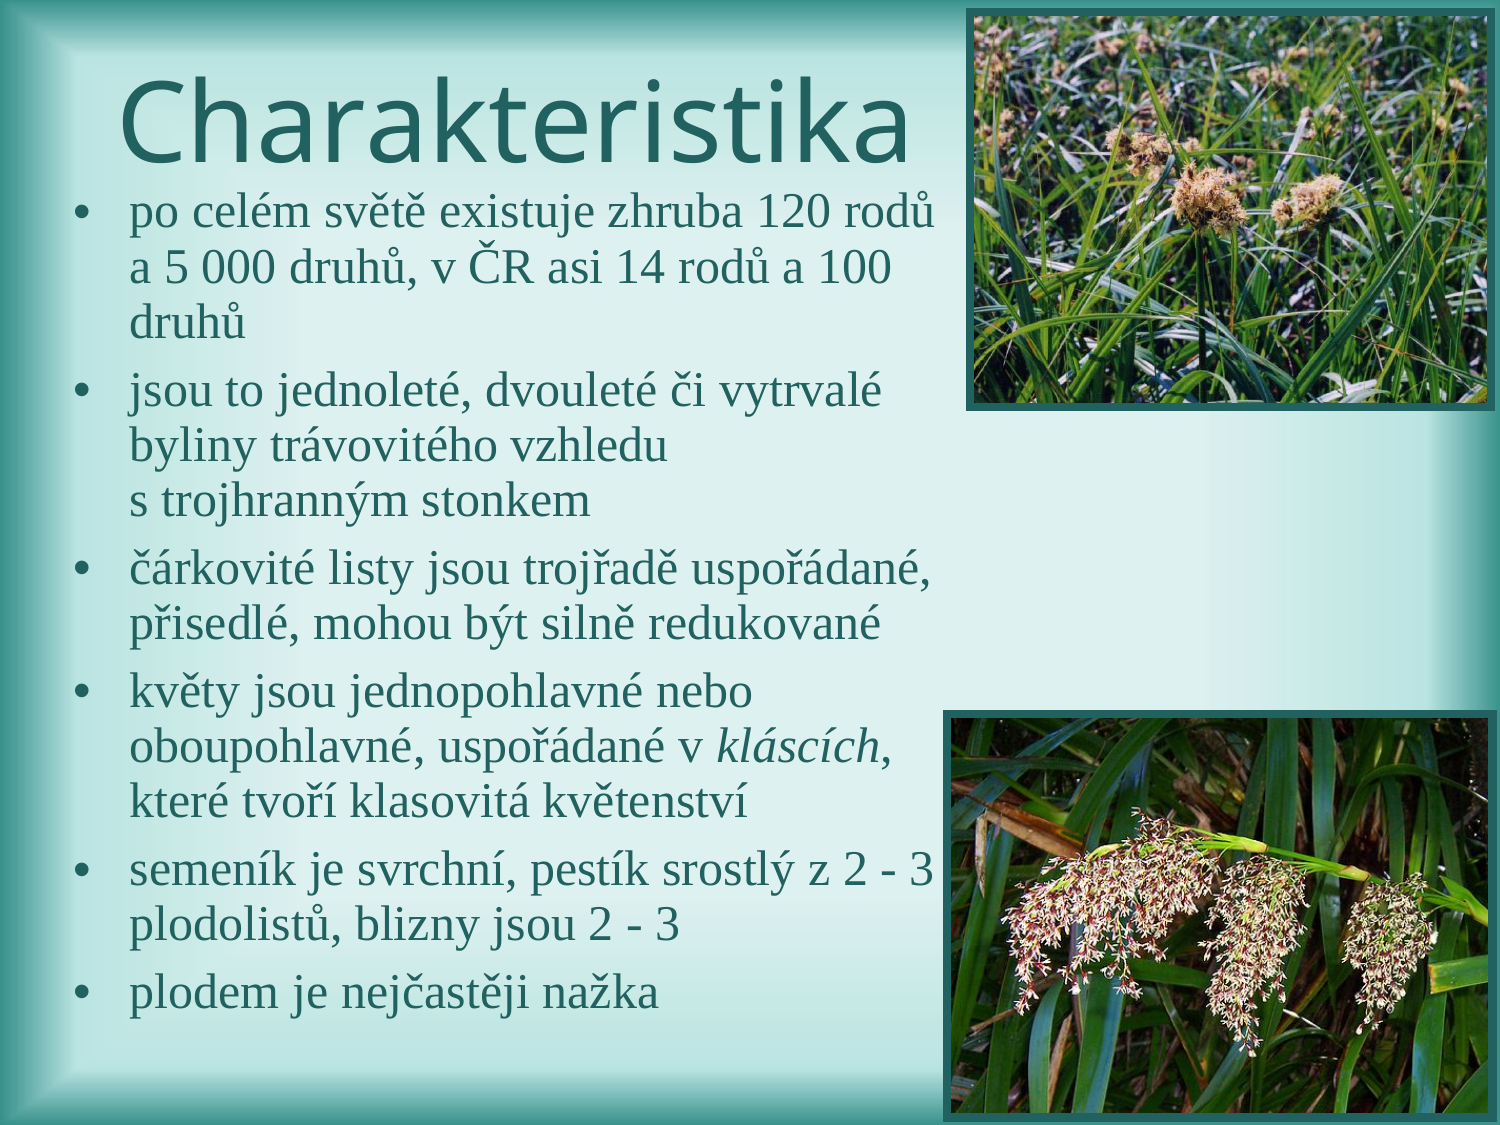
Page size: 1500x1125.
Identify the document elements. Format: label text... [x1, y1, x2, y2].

picture [0, 0, 1500, 1125]
picture [951, 717, 1489, 1114]
list po celém světě existuje zhruba 120 rodů a 5 000 druhů, v ČR asi 14 rodů a 100 druhů jsou to jednoleté, dvouleté či vytrvalé byliny trávovitého vzhledu s trojhranným stonkem čárkovité listy jsou trojřadě uspořádané, přisedlé, mohou být silně redukované květy jsou jednopohlavné nebo oboupohlavné, uspořádané v kláscích, které tvoří klasovitá květenství semeník je svrchní, pestík srostlý z 2 - 3 plodolistů, blizny jsou 2 - 3 plodem je nejčastěji nažka [58, 175, 965, 1125]
text_box Charakteristika [82, 46, 950, 188]
